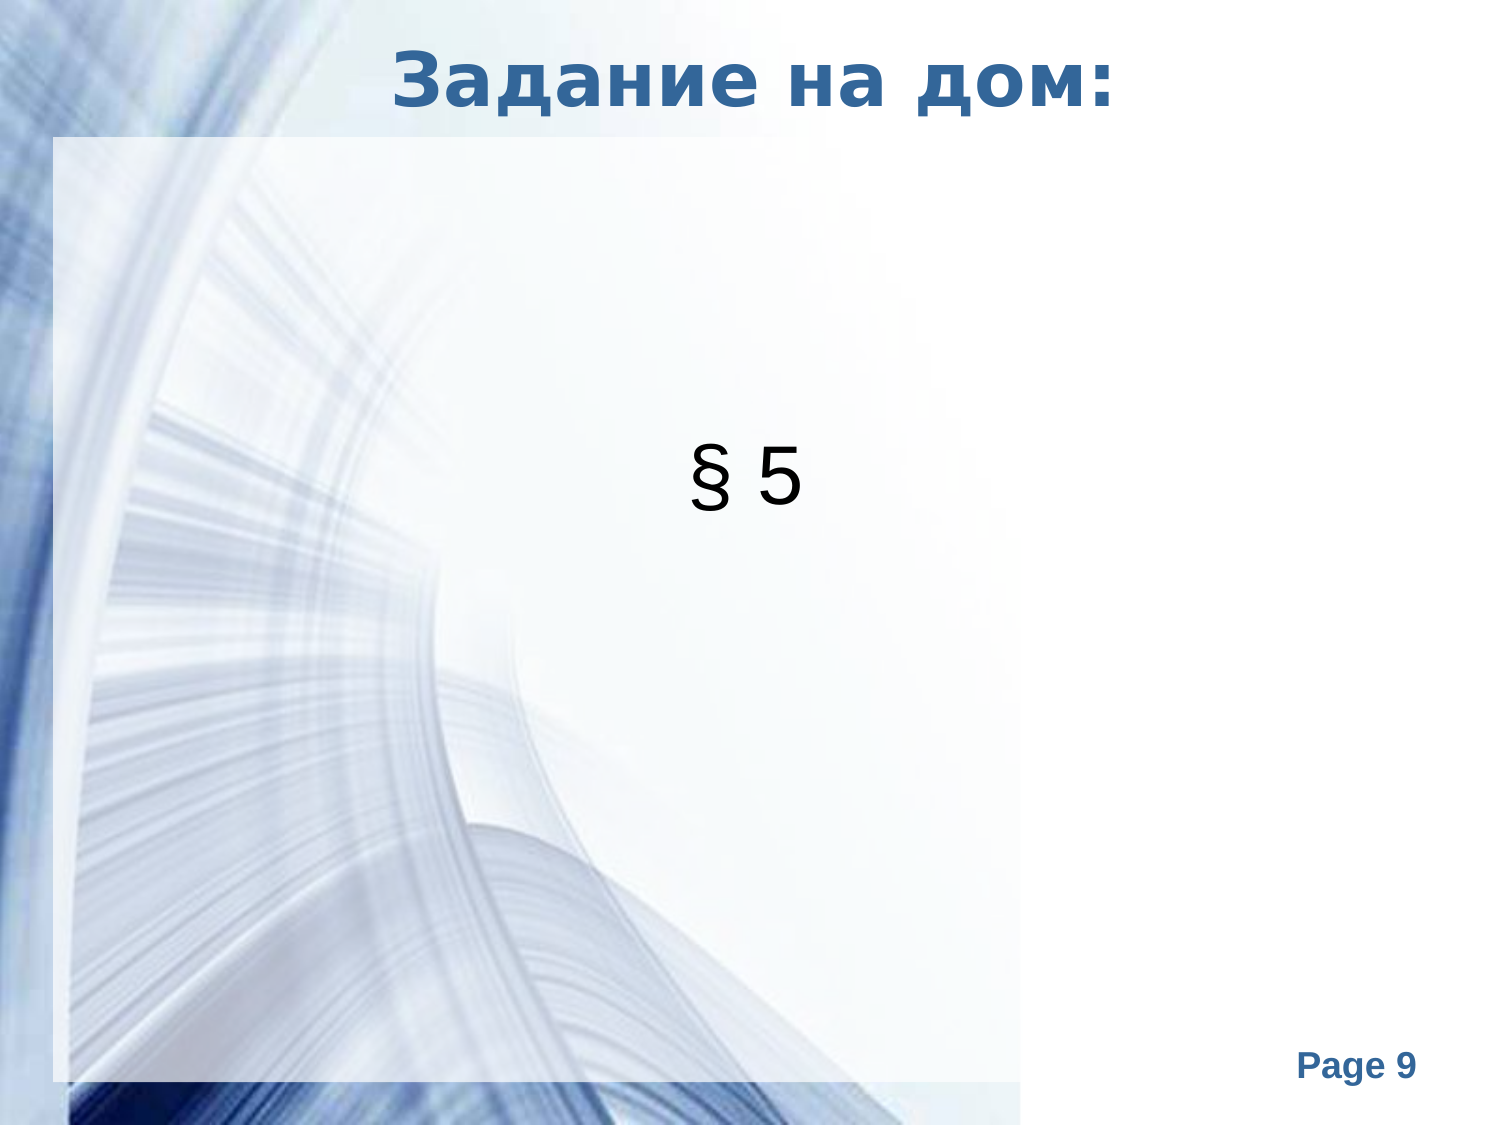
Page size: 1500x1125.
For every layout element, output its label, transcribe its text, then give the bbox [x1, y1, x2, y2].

text_box Задание на дом: [375, 23, 1133, 130]
text_box § 5 [673, 413, 939, 529]
picture [0, 0, 1500, 1125]
